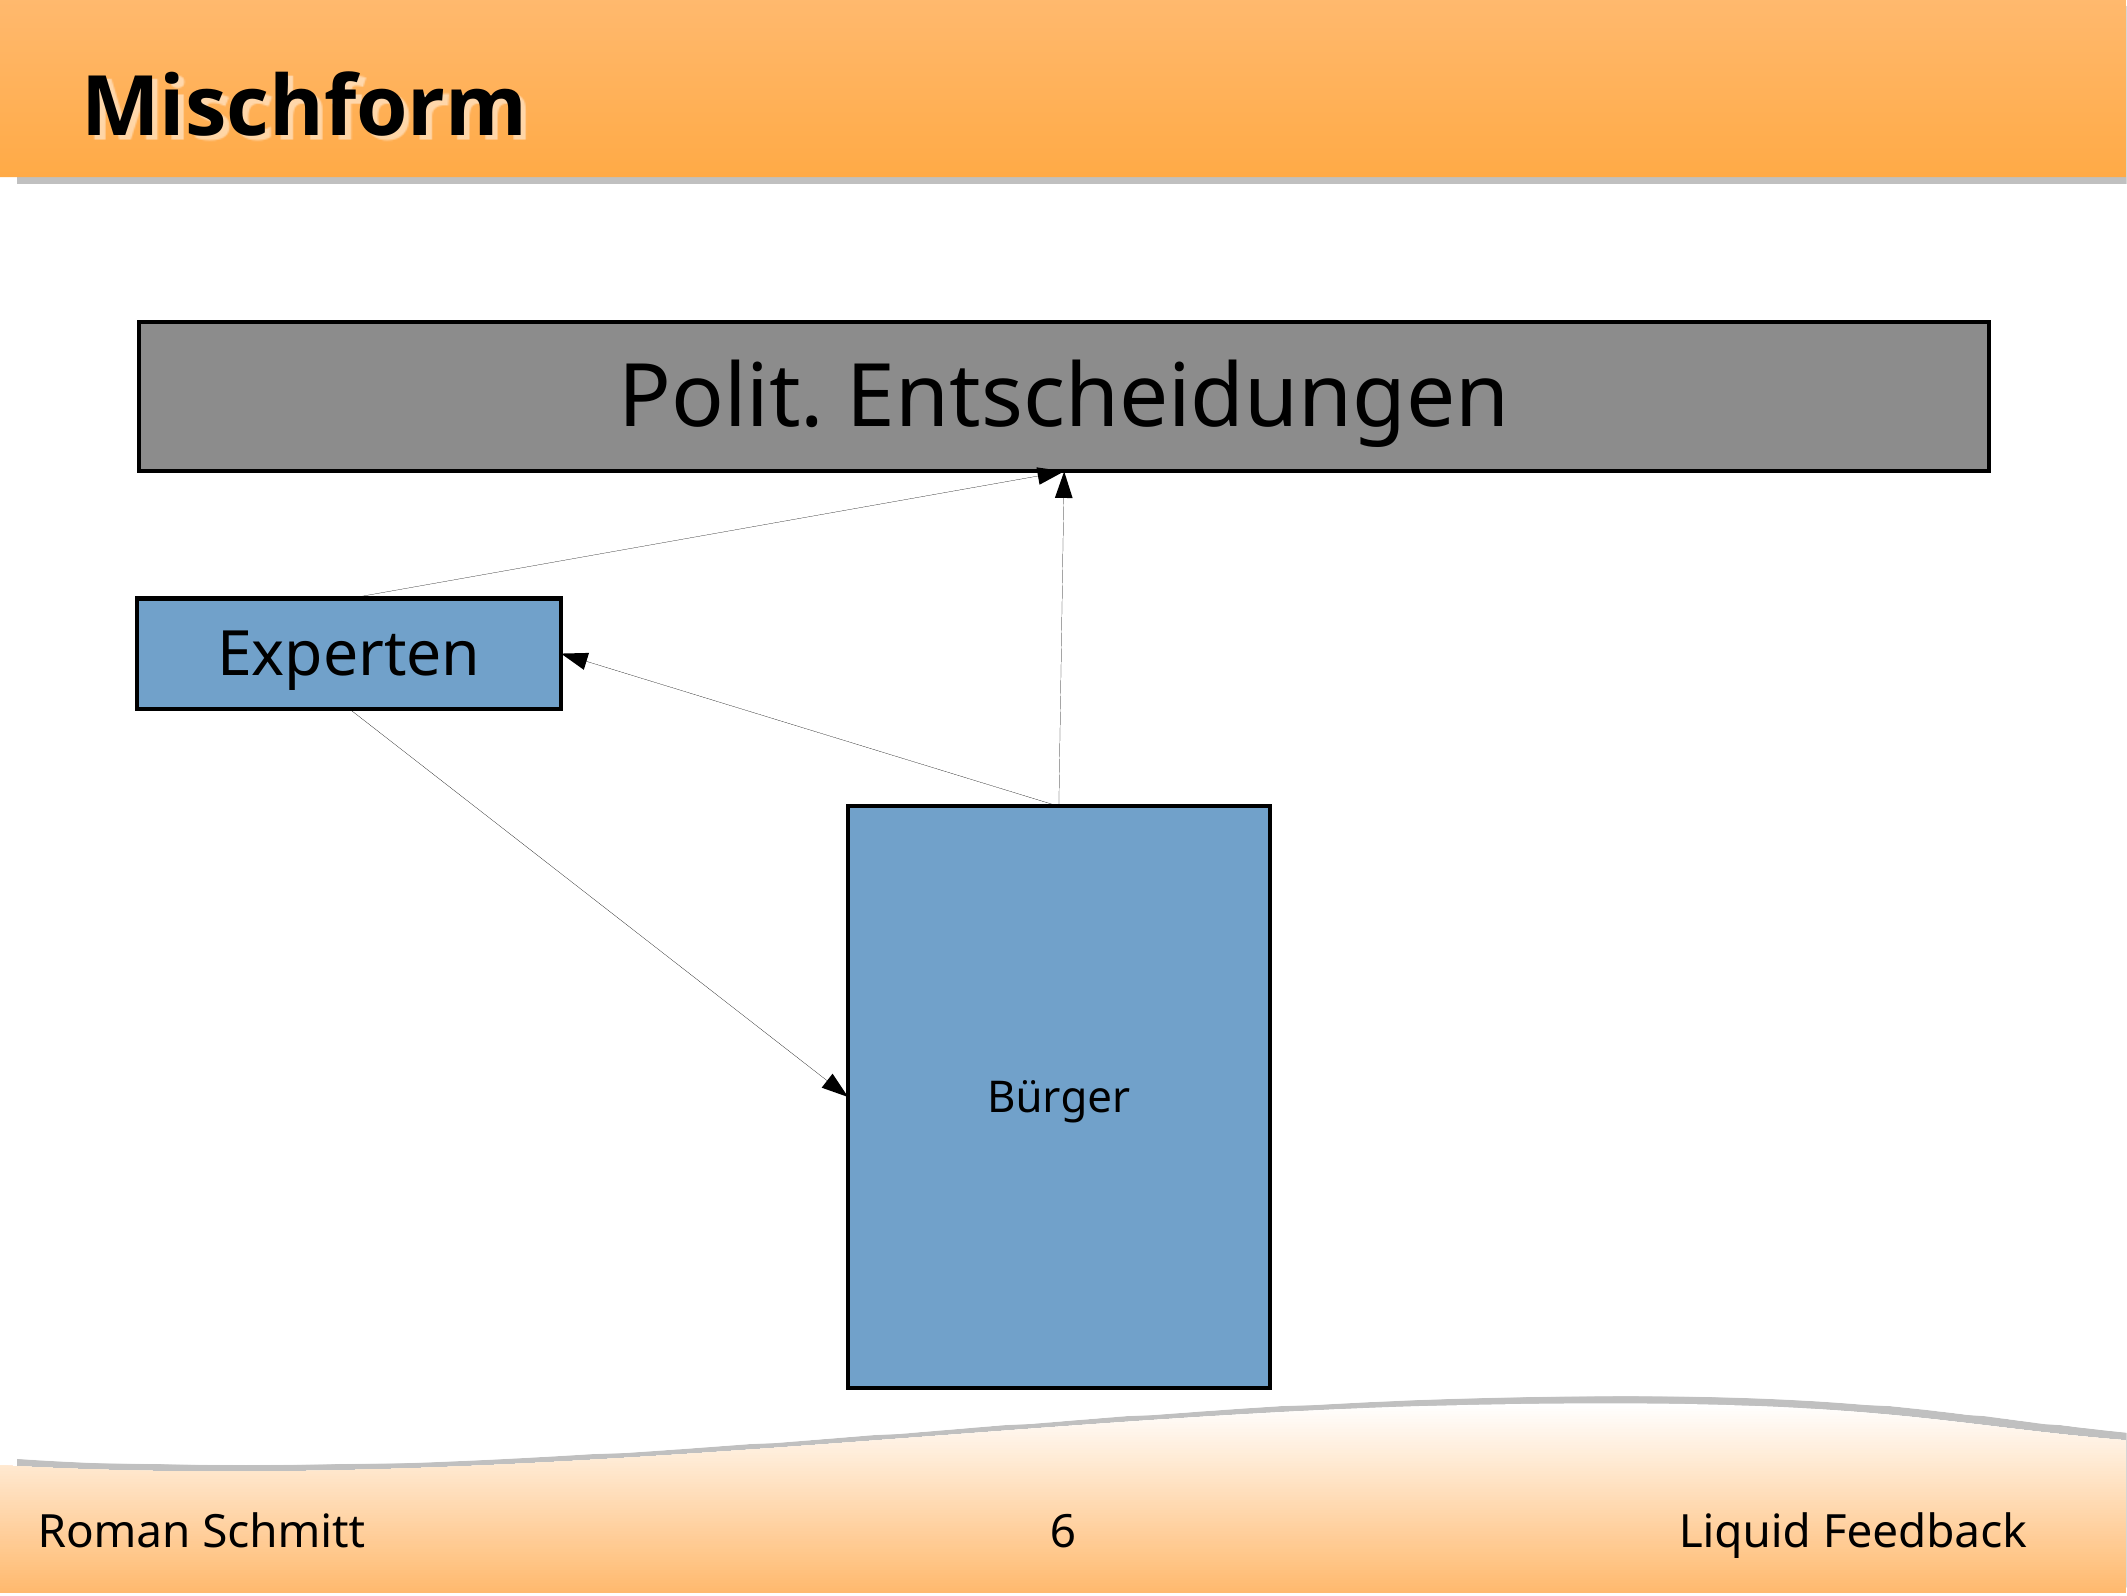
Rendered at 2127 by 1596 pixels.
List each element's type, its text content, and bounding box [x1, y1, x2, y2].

text_box Polit. Entscheidungen [139, 321, 1990, 472]
text_box <Nummer> [1018, 1505, 1108, 1559]
text_box Bürger [848, 806, 1270, 1388]
title Mischform [50, 42, 2059, 136]
text_box Experten [137, 598, 562, 709]
